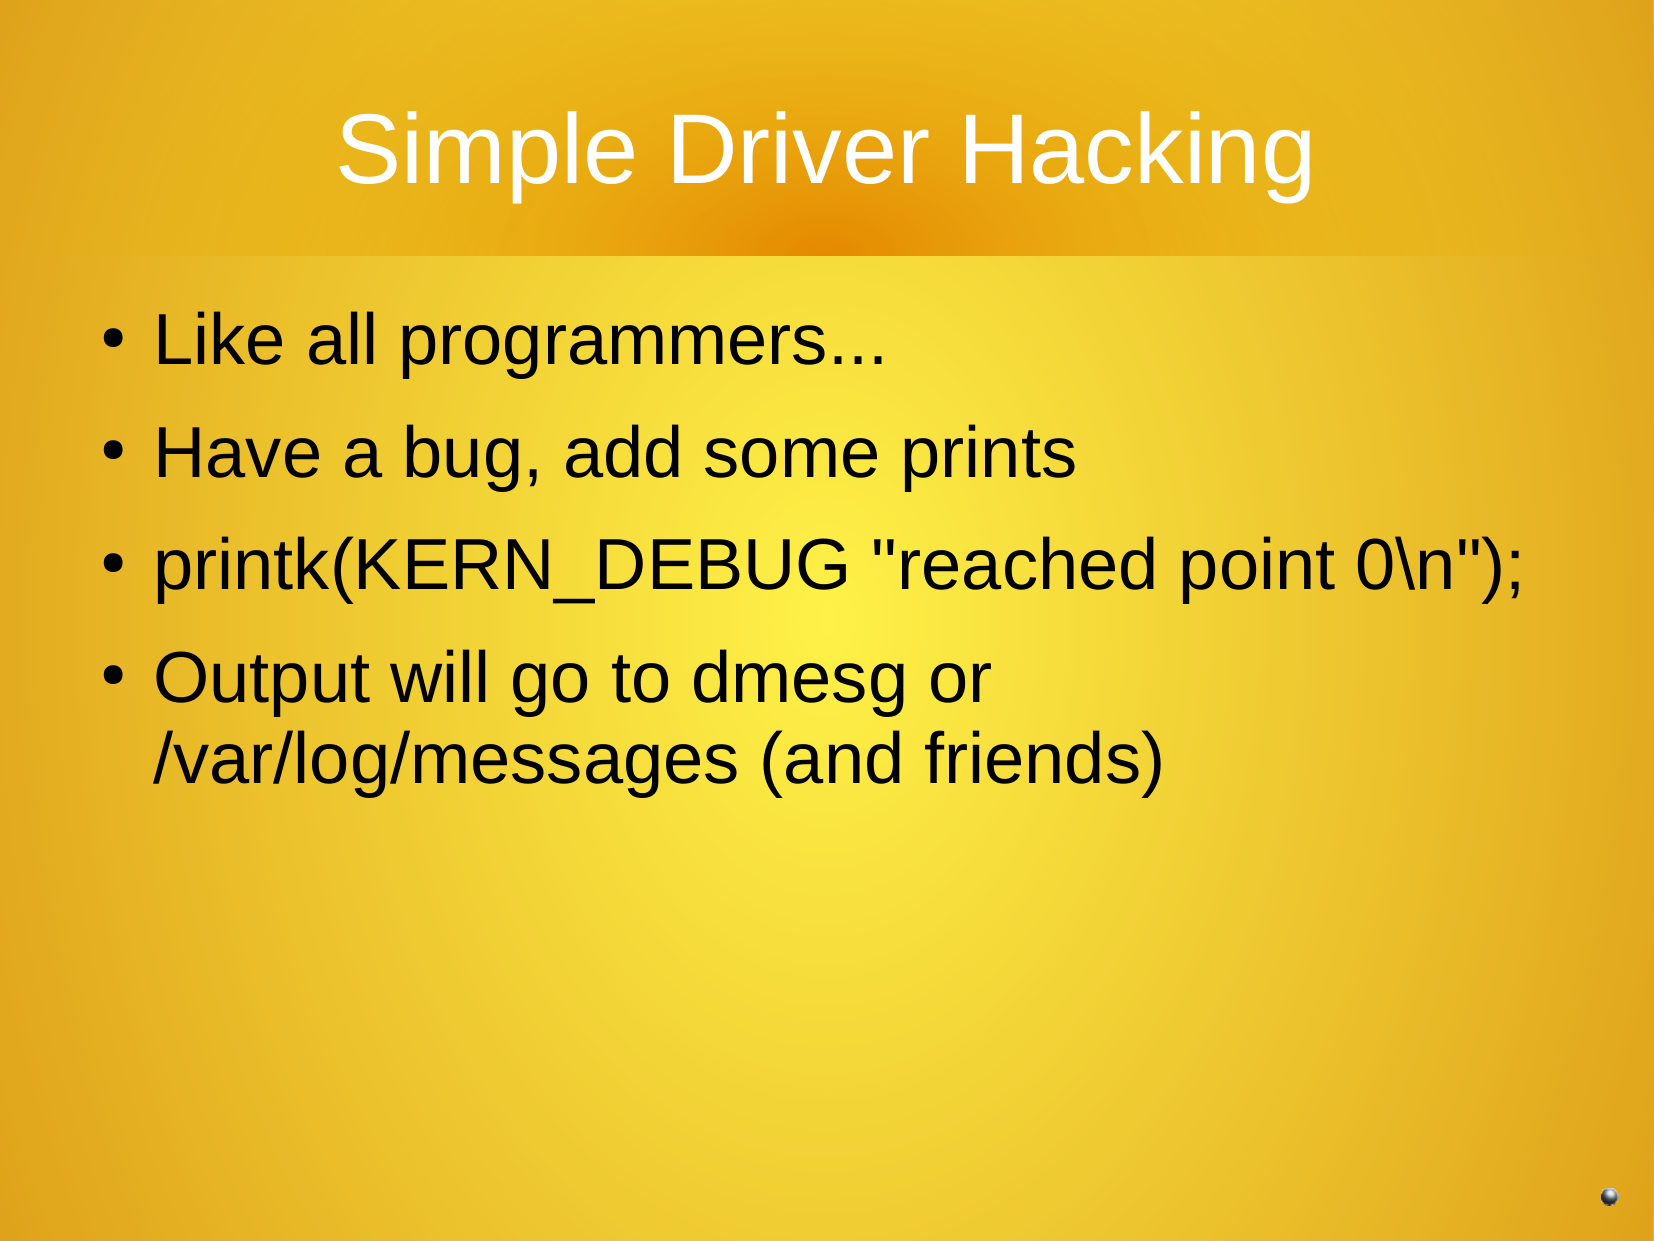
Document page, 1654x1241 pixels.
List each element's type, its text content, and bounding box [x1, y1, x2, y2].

list Like all programmers... Have a bug, add some prints printk(KERN_DEBUG "reached point 0\n"); Output will go to dmesg or /var/log/messages (and friends) [82, 299, 1571, 1019]
title Simple Driver Hacking [82, 47, 1571, 252]
picture [1601, 1188, 1619, 1206]
